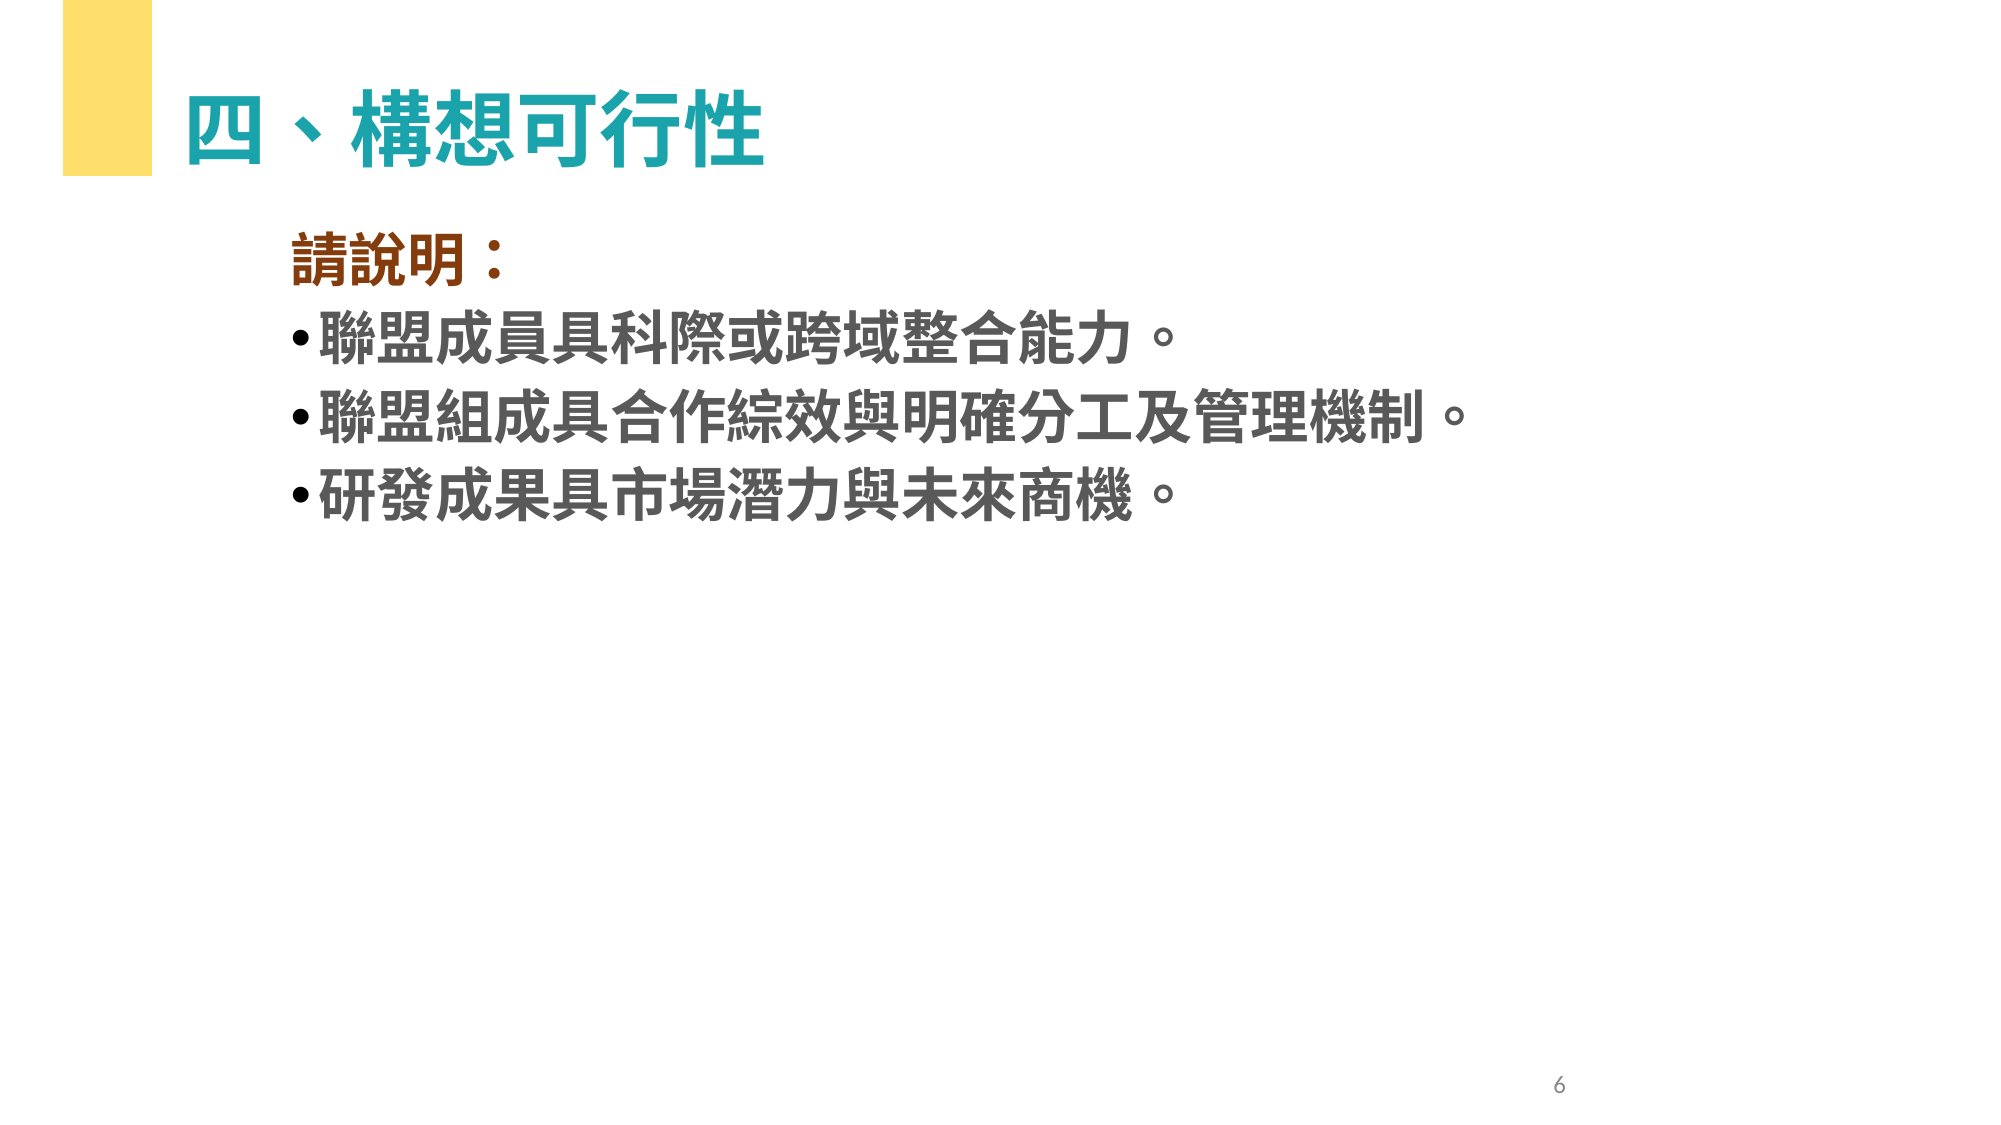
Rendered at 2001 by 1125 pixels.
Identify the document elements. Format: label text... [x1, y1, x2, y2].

text_box 請說明： 聯盟成員具科際或跨域整合能力。 聯盟組成具合作綜效與明確分工及管理機制。 研發成果具市場潛力與未來商機。 [275, 223, 1955, 630]
text_box 四、構想可行性 [168, 69, 1394, 258]
text_box [63, 0, 152, 176]
text_box 6 [1538, 1053, 1989, 1114]
